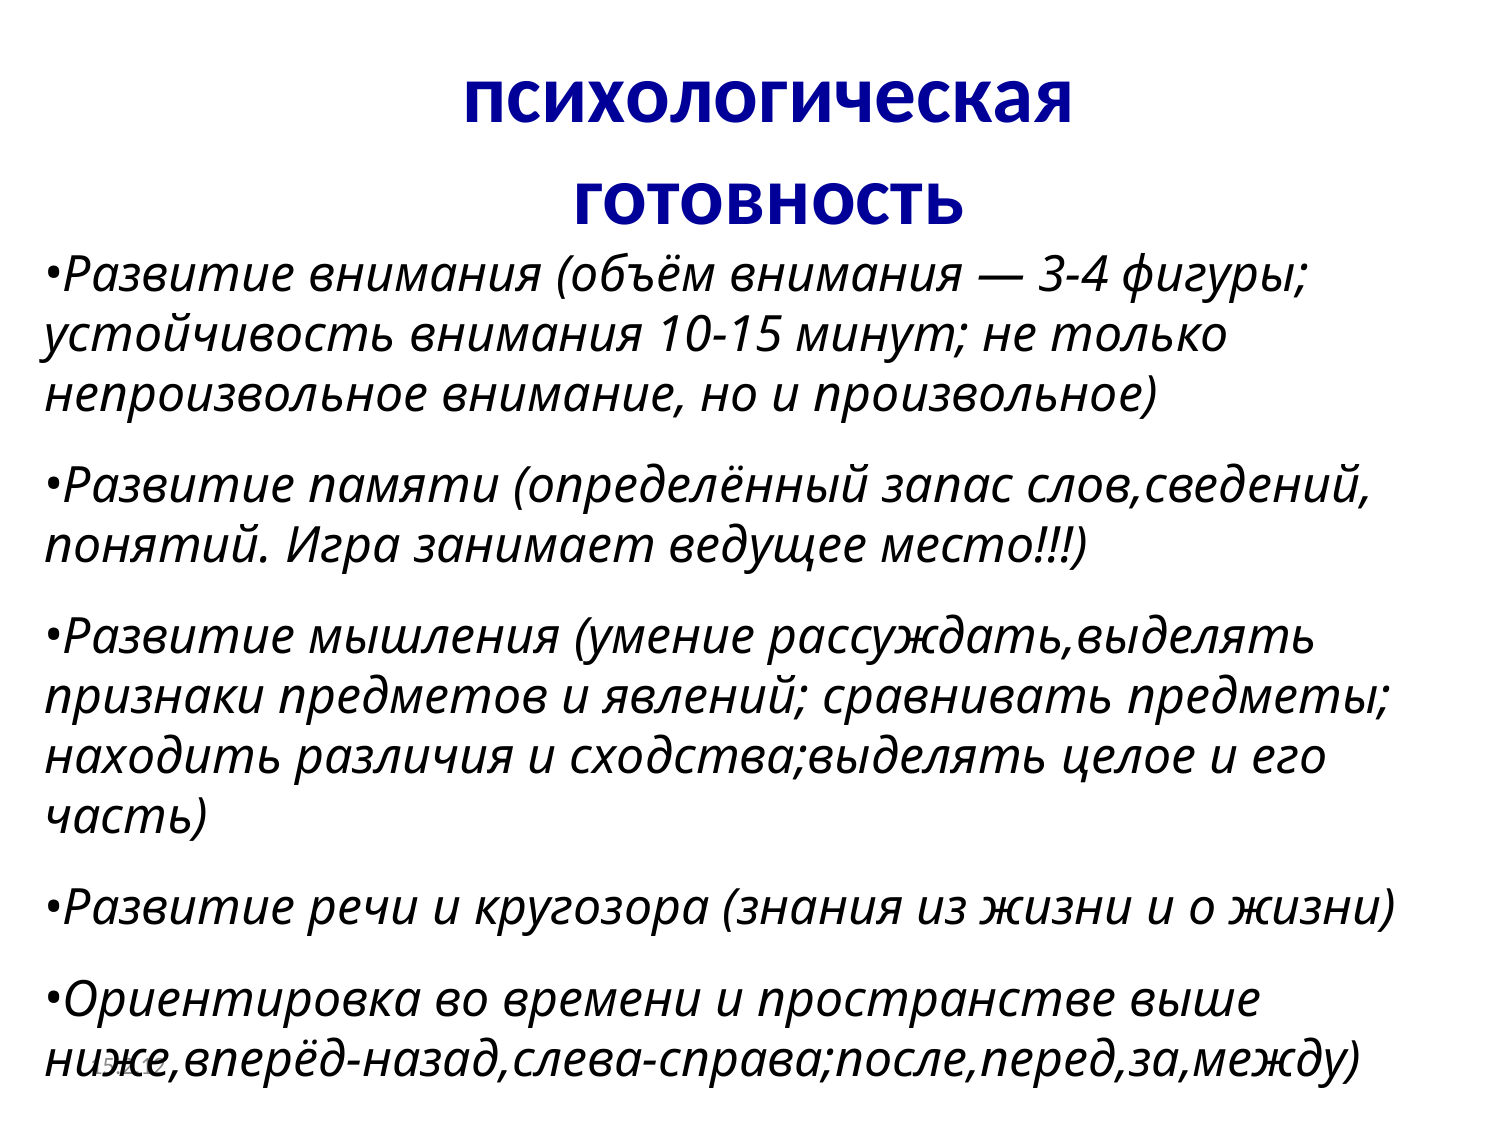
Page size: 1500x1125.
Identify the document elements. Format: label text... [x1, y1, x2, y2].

title психологическая готовность [118, 29, 1421, 233]
text_box Развитие внимания (объём внимания — 3-4 фигуры; устойчивость внимания 10-15 минут; не только непроизвольное внимание, но и произвольное) Развитие памяти (определённый запас слов,сведений, понятий. Игра занимает ведущее место!!!) Развитие мышления (умение рассуждать,выделять признаки предметов и явлений; сравнивать предметы; находить различия и сходства;выделять целое и его часть) Развитие речи и кругозора (знания из жизни и о жизни) Ориентировка во времени и пространстве выше ниже,вперёд-назад,слева-справа;после,перед,за,между) [29, 233, 1447, 1125]
